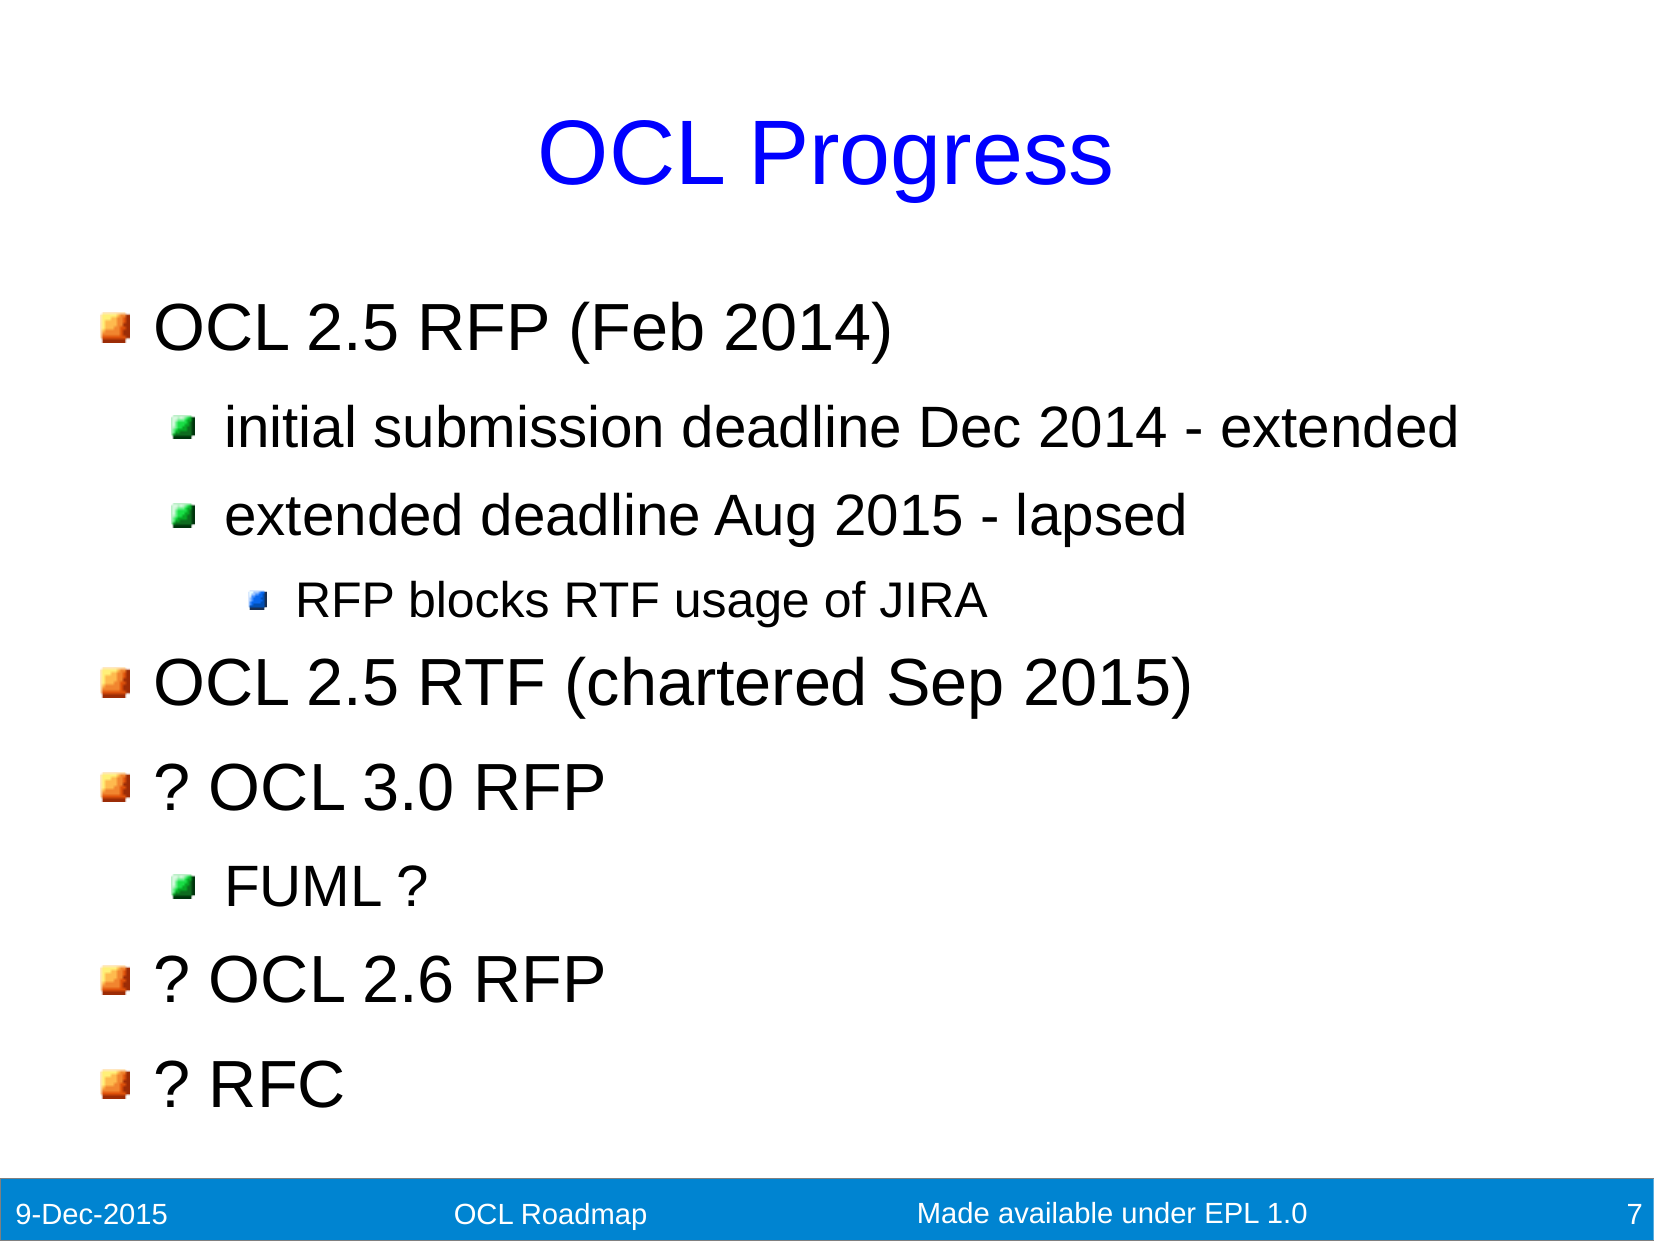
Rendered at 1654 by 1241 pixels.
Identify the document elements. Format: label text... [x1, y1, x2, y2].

list OCL 2.5 RFP (Feb 2014) initial submission deadline Dec 2014 - extended extended deadline Aug 2015 - lapsed RFP blocks RTF usage of JIRA OCL 2.5 RTF (chartered Sep 2015) ? OCL 3.0 RFP FUML ? ? OCL 2.6 RFP ? RFC [82, 290, 1571, 1121]
title OCL Progress [82, 49, 1571, 257]
